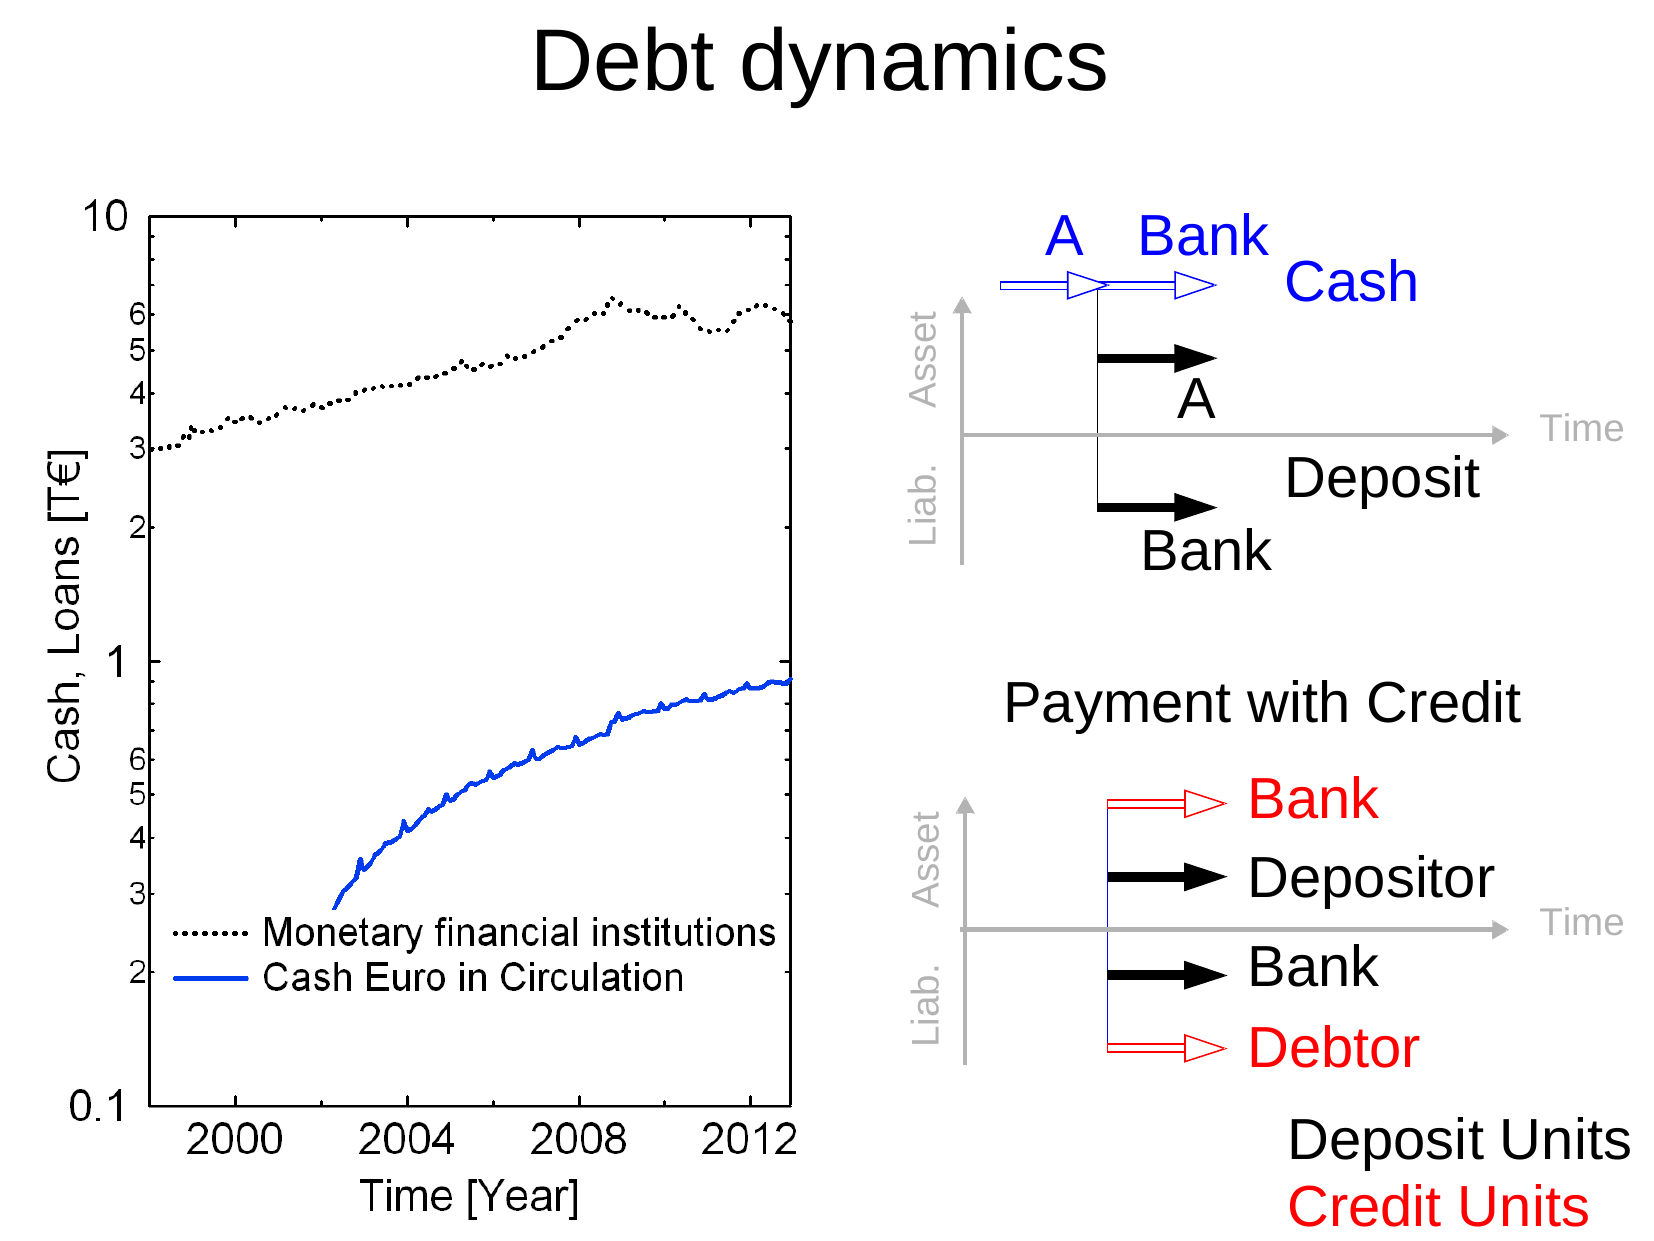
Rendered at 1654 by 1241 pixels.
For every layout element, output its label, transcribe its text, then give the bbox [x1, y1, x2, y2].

text_box Credit Units [1287, 1174, 1598, 1241]
text_box Cash [1284, 248, 1424, 317]
text_box Asset [903, 807, 949, 909]
text_box Asset [900, 307, 946, 409]
text_box Debt dynamics [530, 11, 1124, 113]
text_box Debtor [1247, 1014, 1426, 1082]
text_box Deposit Units [1287, 1107, 1641, 1175]
text_box Bank [1247, 934, 1384, 1002]
text_box Deposit [1284, 444, 1486, 513]
picture [38, 162, 842, 1221]
text_box [952, 270, 1509, 565]
text_box Payment with Credit [1003, 669, 1535, 738]
text_box Bank [1247, 766, 1384, 834]
text_box A [1177, 365, 1237, 433]
text_box Depositor [1247, 844, 1502, 913]
text_box Time [1539, 900, 1628, 946]
text_box Liab. [900, 460, 946, 548]
text_box A [1045, 202, 1105, 270]
text_box Liab. [903, 960, 949, 1048]
text_box [955, 789, 1509, 1065]
text_box Bank [1140, 517, 1277, 586]
text_box Time [1539, 406, 1628, 452]
text_box Bank [1137, 202, 1274, 270]
